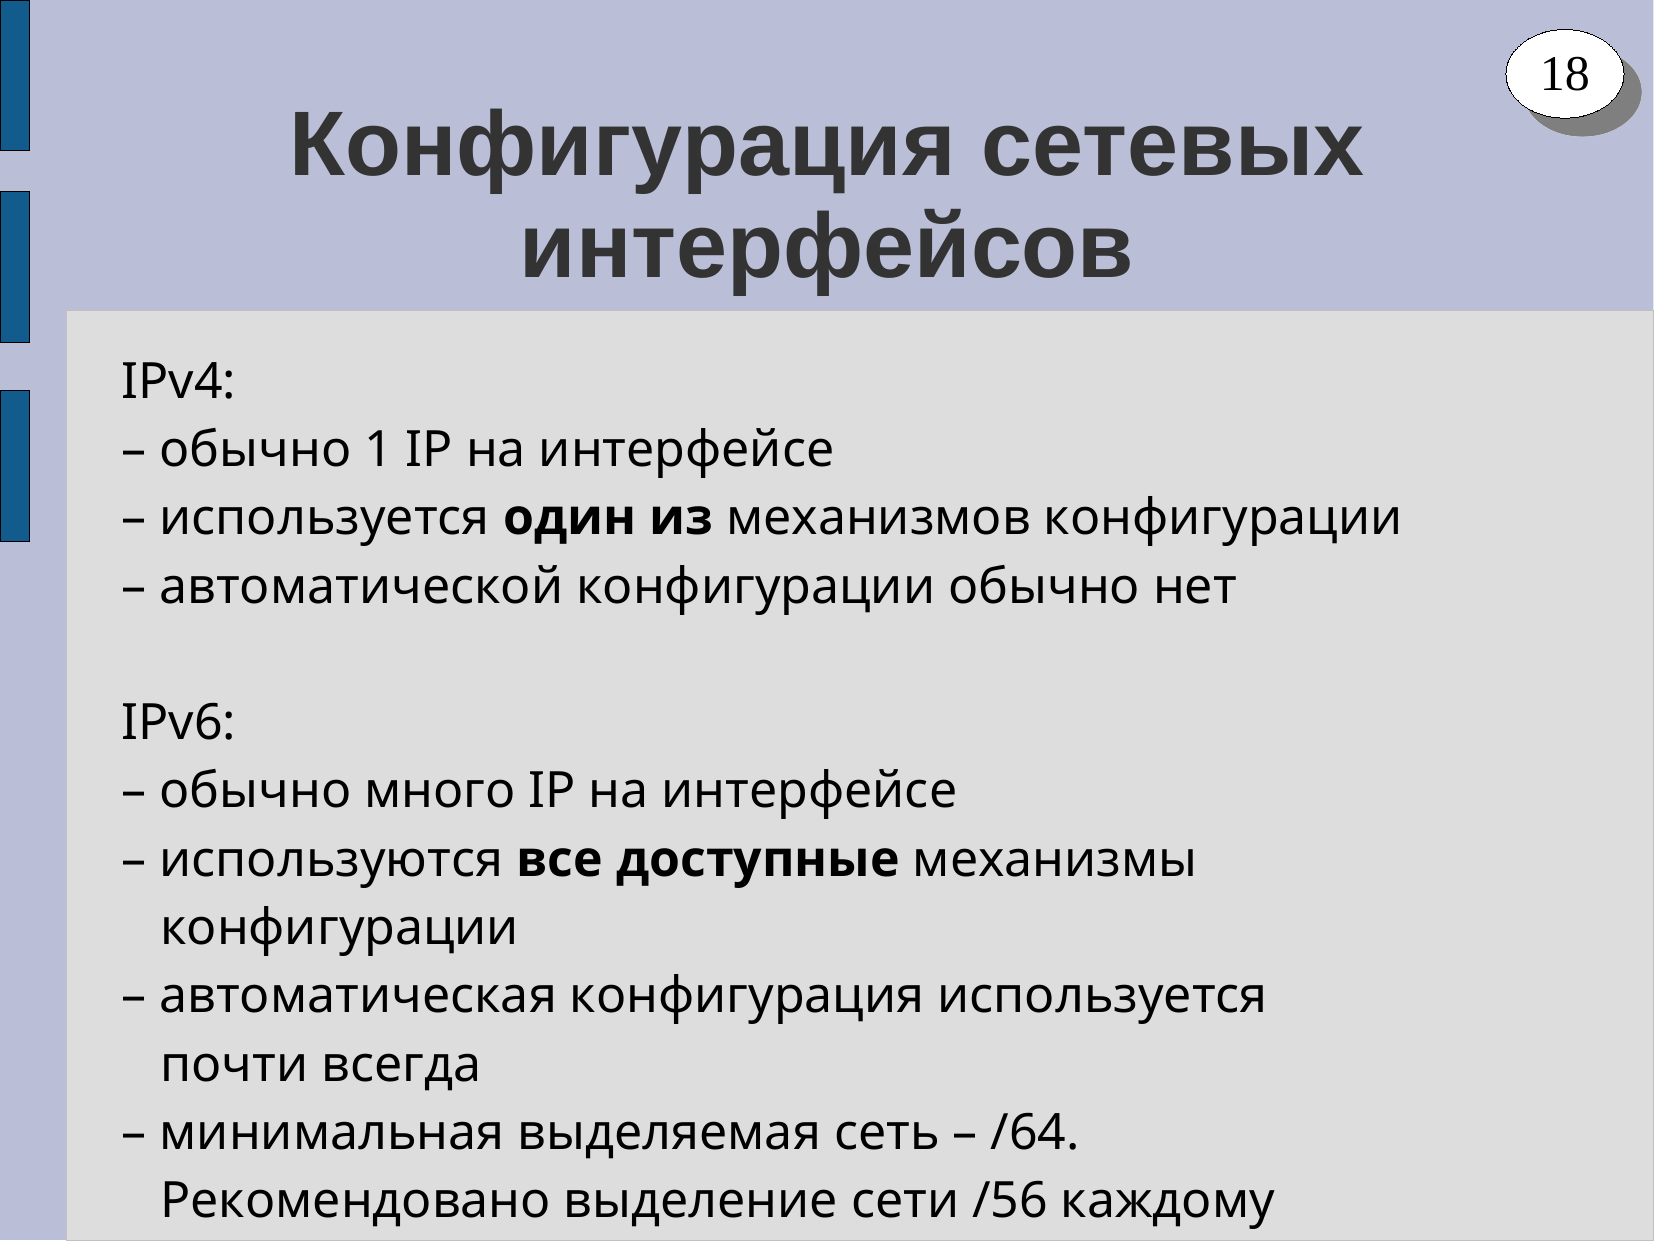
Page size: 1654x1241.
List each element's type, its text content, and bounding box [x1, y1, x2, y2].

title Конфигурация сетевых интерфейсов [121, 91, 1534, 299]
text_box IPv4: – обычно 1 IP на интерфейсе – используется один из механизмов конфигурации – автоматической конфигурации обычно нет IPv6: – обычно много IP на интерфейсе – используются все доступные механизмы конфигурации – автоматическая конфигурация используется почти всегда – минимальная выделяемая сеть – /64. Рекомендовано выделение сети /56 каждому подключённому к Internet пользователю. [121, 344, 1534, 1211]
text_box 18 [1505, 29, 1625, 119]
